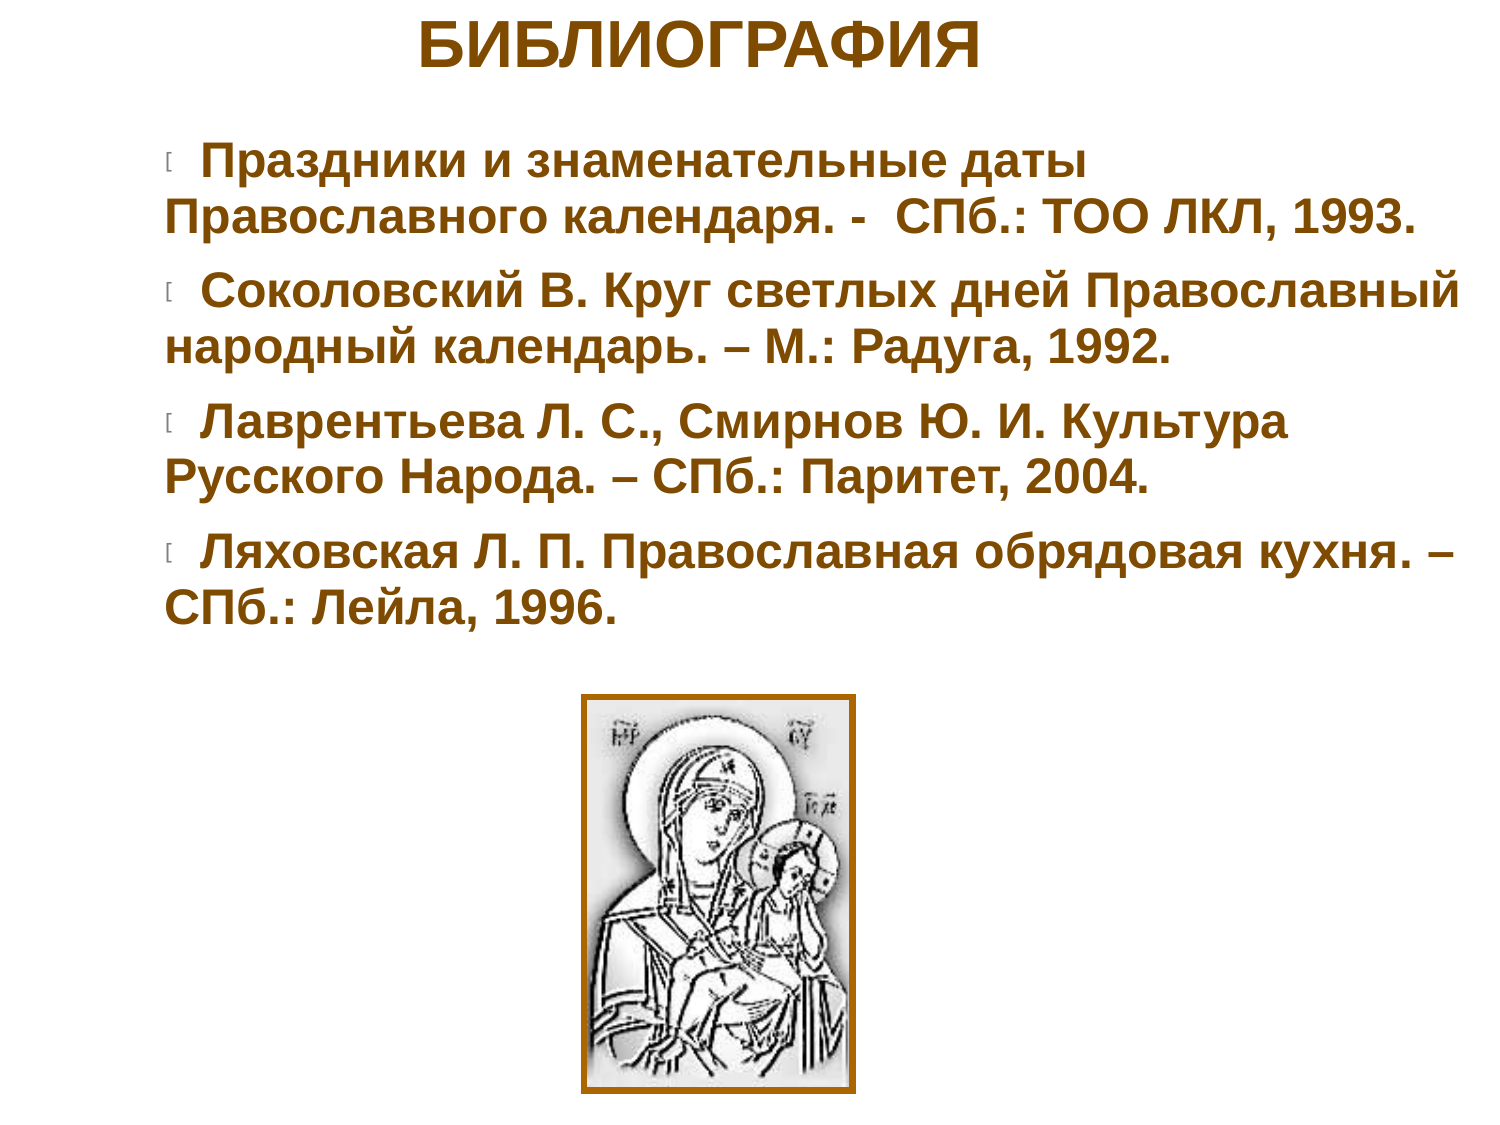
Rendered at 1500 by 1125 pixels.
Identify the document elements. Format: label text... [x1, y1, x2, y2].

text_box БИБЛИОГРАФИЯ [312, 0, 1088, 90]
picture [587, 699, 850, 1088]
text_box Праздники и знаменательные даты Православного календаря. - СПб.: ТОО ЛКЛ, 1993. Соколовский В. Круг светлых дней Православный народный календарь. – М.: Радуга, 1992. Лаврентьева Л. С., Смирнов Ю. И. Культура Русского Народа. – СПб.: Паритет, 2004. Ляховская Л. П. Православная обрядовая кухня. – СПб.: Лейла, 1996. [0, 124, 1500, 643]
